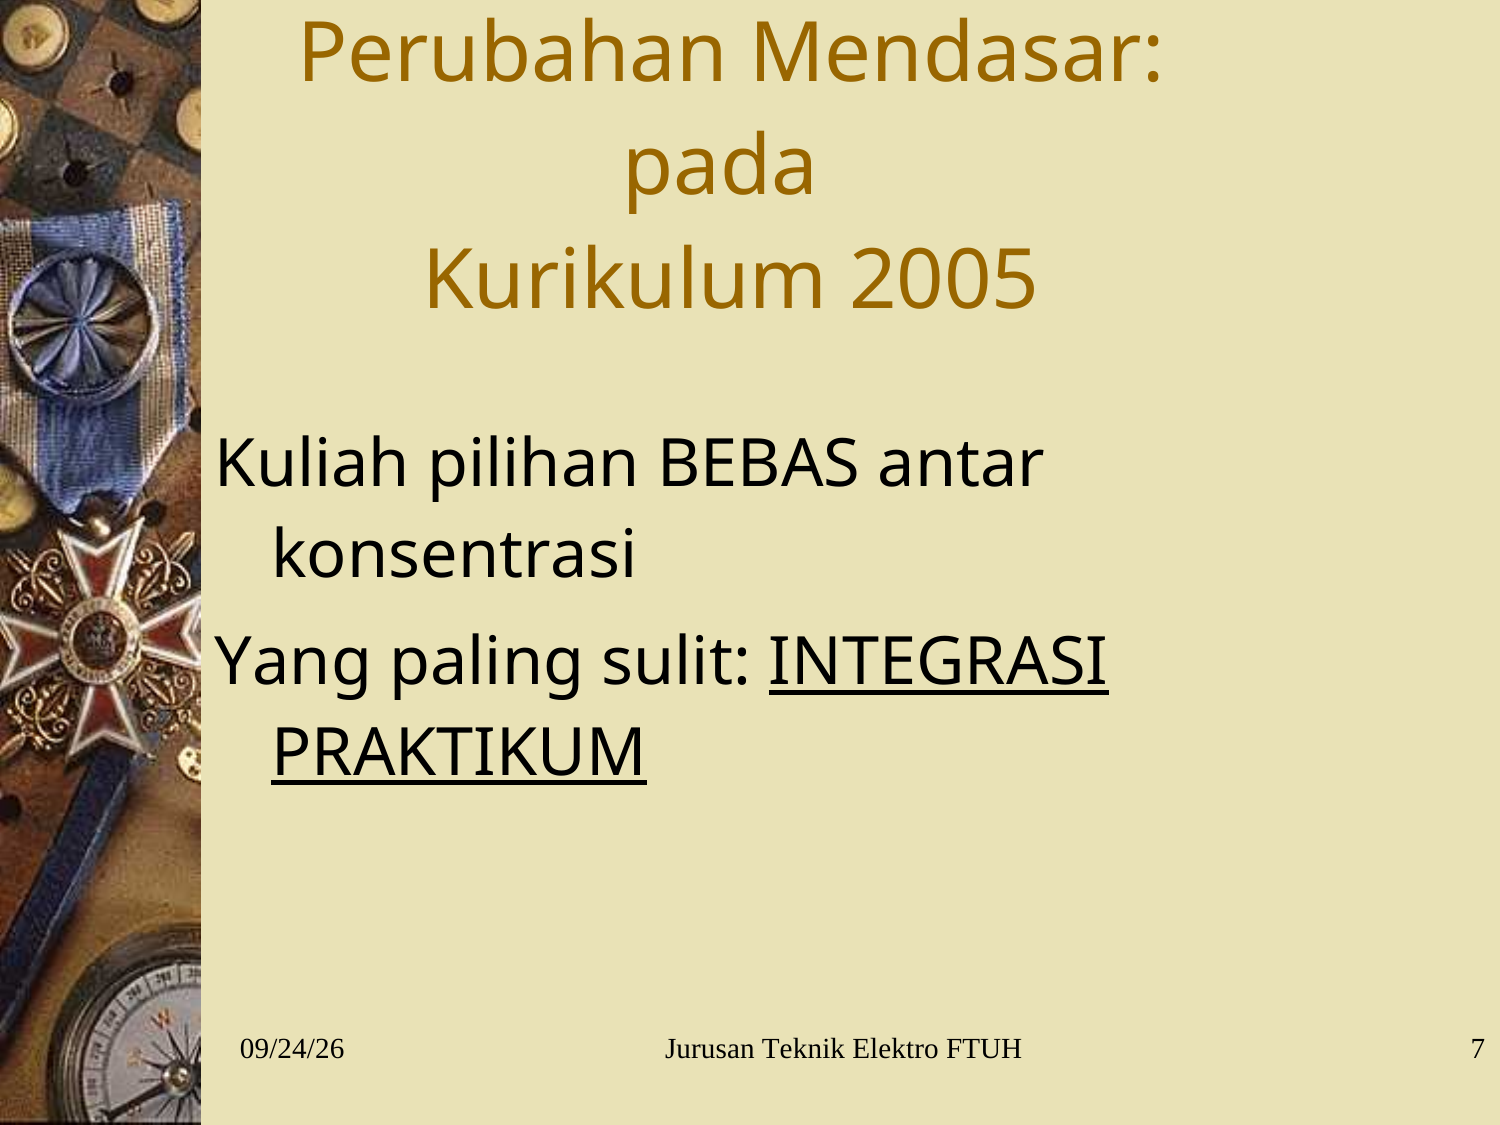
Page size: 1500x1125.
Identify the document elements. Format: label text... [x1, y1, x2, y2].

list Kuliah pilihan BEBAS antar konsentrasi Yang paling sulit: INTEGRASI PRAKTIKUM [199, 299, 1413, 988]
picture [0, 0, 201, 1125]
title Perubahan Mendasar: pada Kurikulum 2005 [149, 4, 1313, 321]
